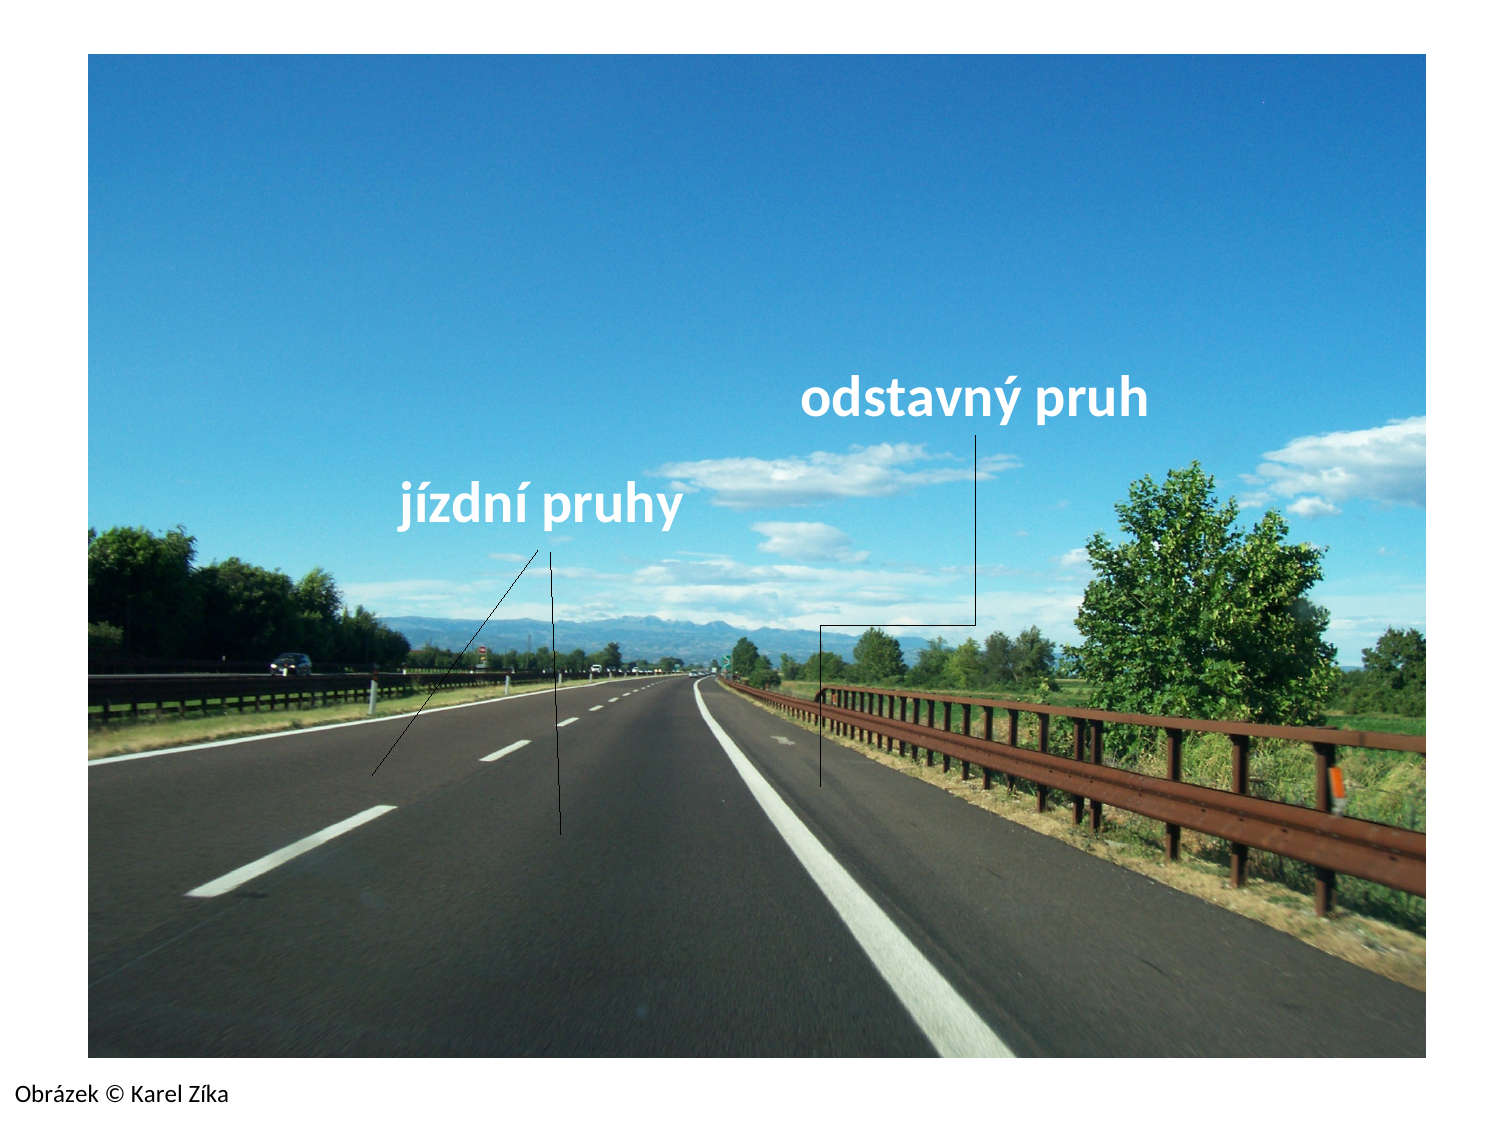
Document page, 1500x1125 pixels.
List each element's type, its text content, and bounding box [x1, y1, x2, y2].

text_box jízdní pruhy [384, 456, 699, 542]
text_box [88, 54, 1426, 1058]
text_box odstavný pruh [786, 350, 1165, 436]
text_box Obrázek © Karel Zíka [0, 1070, 245, 1116]
